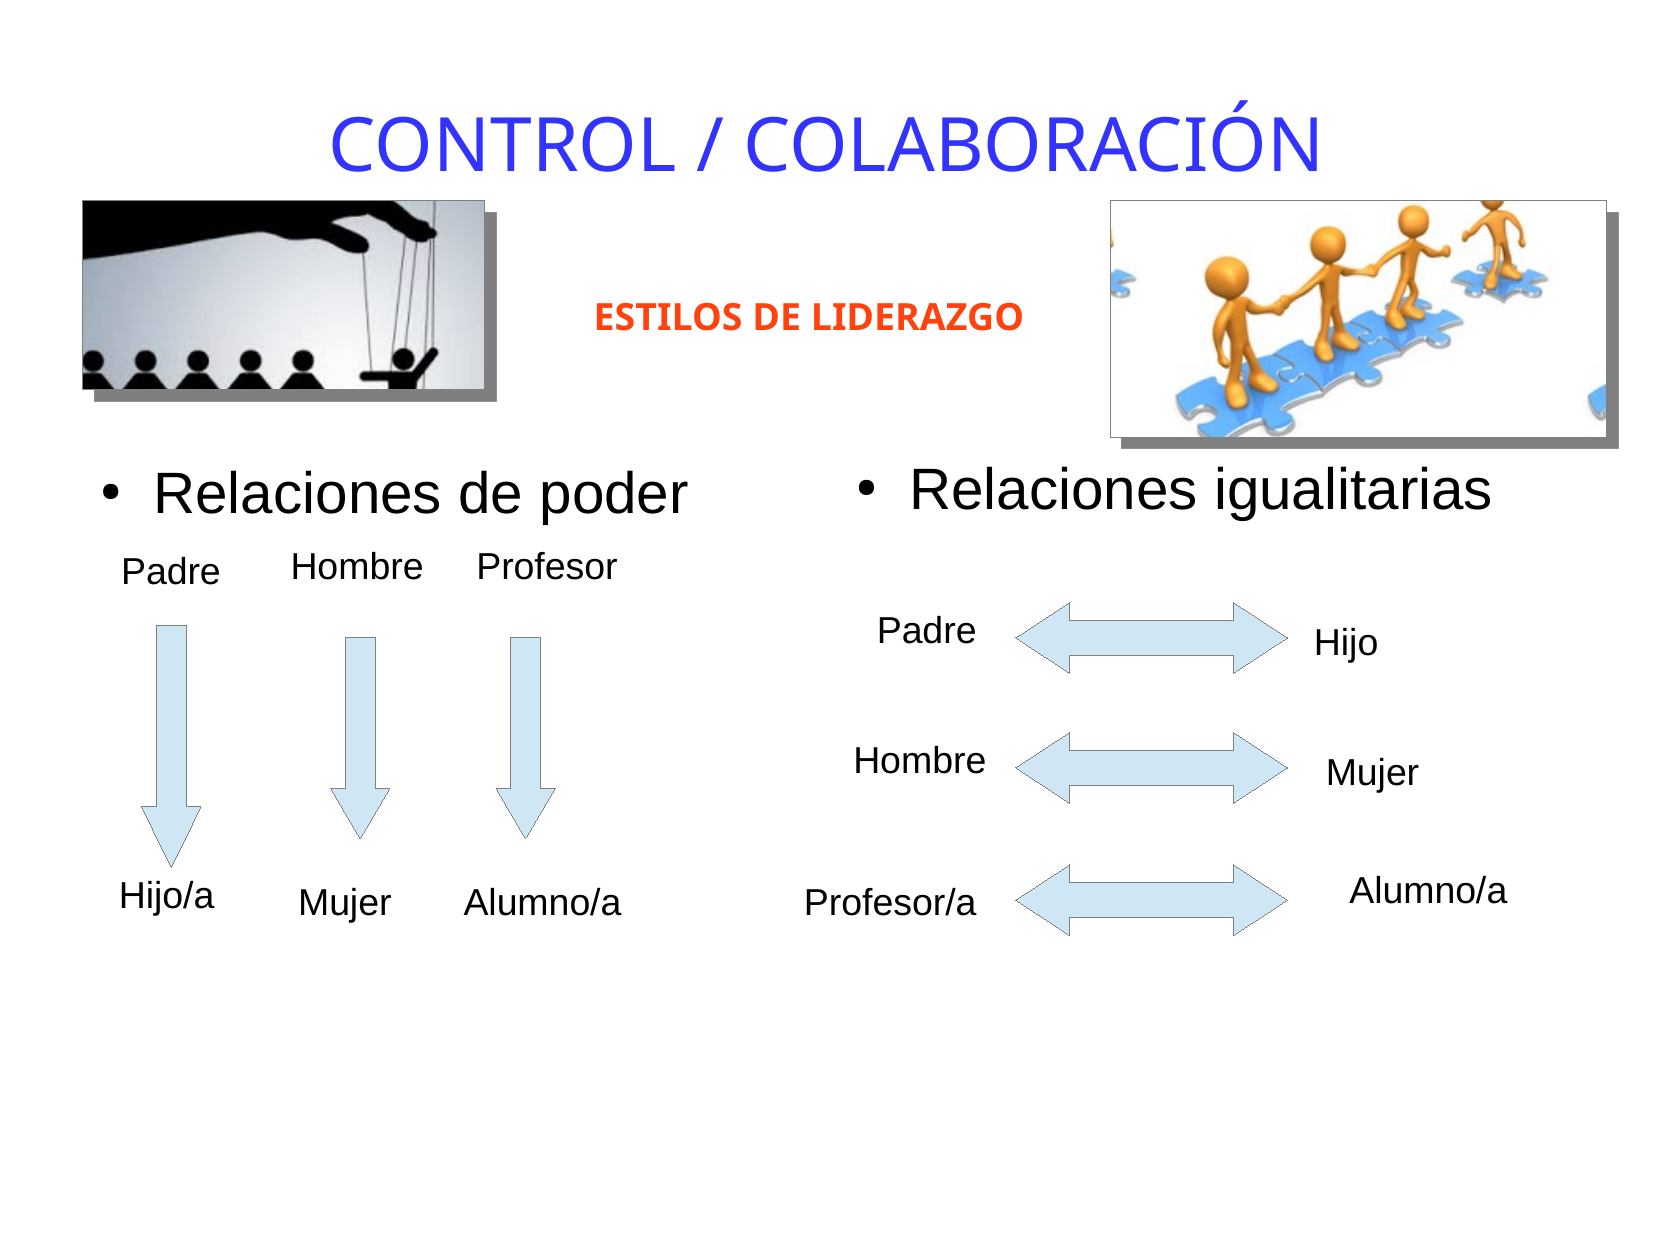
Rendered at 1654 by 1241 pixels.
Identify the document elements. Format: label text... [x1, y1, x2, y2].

text_box Hijo/a [104, 867, 230, 955]
text_box Hombre [275, 537, 442, 595]
text_box Alumno/a [1334, 862, 1536, 934]
text_box ESTILOS DE LIDERAZGO [94, 282, 1524, 504]
text_box [496, 637, 556, 839]
text_box Hijo [1299, 614, 1465, 671]
text_box Padre [862, 602, 1004, 686]
text_box [82, 200, 485, 390]
text_box [1110, 200, 1607, 438]
text_box [141, 625, 201, 867]
text_box Profesor [461, 537, 686, 609]
list Relaciones igualitarias [838, 457, 1553, 848]
text_box Padre [106, 543, 272, 601]
text_box [1016, 732, 1288, 804]
text_box Profesor/a [789, 874, 1002, 958]
list Relaciones de poder [82, 460, 809, 851]
text_box Mujer [1311, 744, 1465, 801]
text_box [330, 637, 390, 839]
title CONTROL / COLABORACIÓN [82, 39, 1571, 247]
text_box Alumno/a [448, 874, 662, 969]
text_box Mujer [283, 874, 438, 934]
text_box [1015, 864, 1288, 936]
text_box Hombre [838, 732, 1016, 804]
text_box [1015, 602, 1288, 674]
